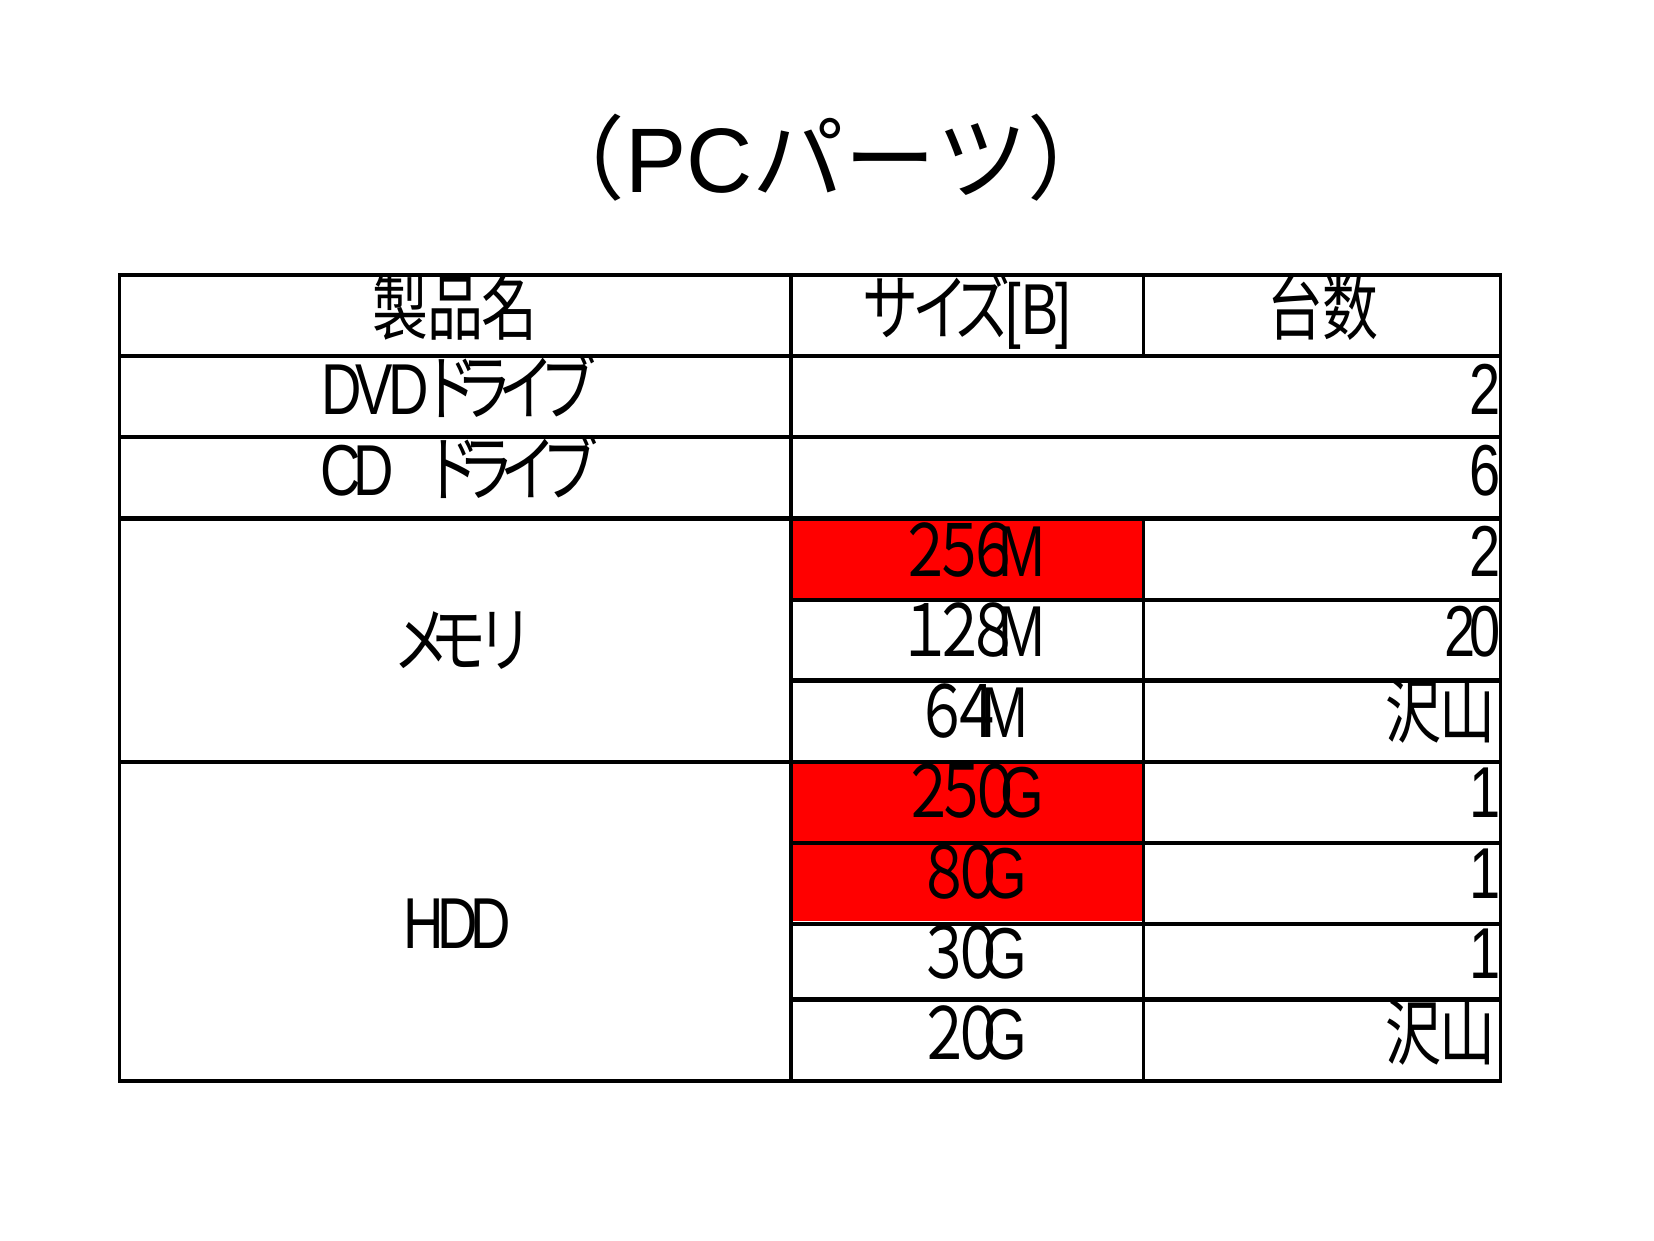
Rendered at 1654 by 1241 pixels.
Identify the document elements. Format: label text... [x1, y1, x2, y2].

title （PCパーツ） [82, 49, 1571, 257]
chart [113, 270, 1506, 1182]
